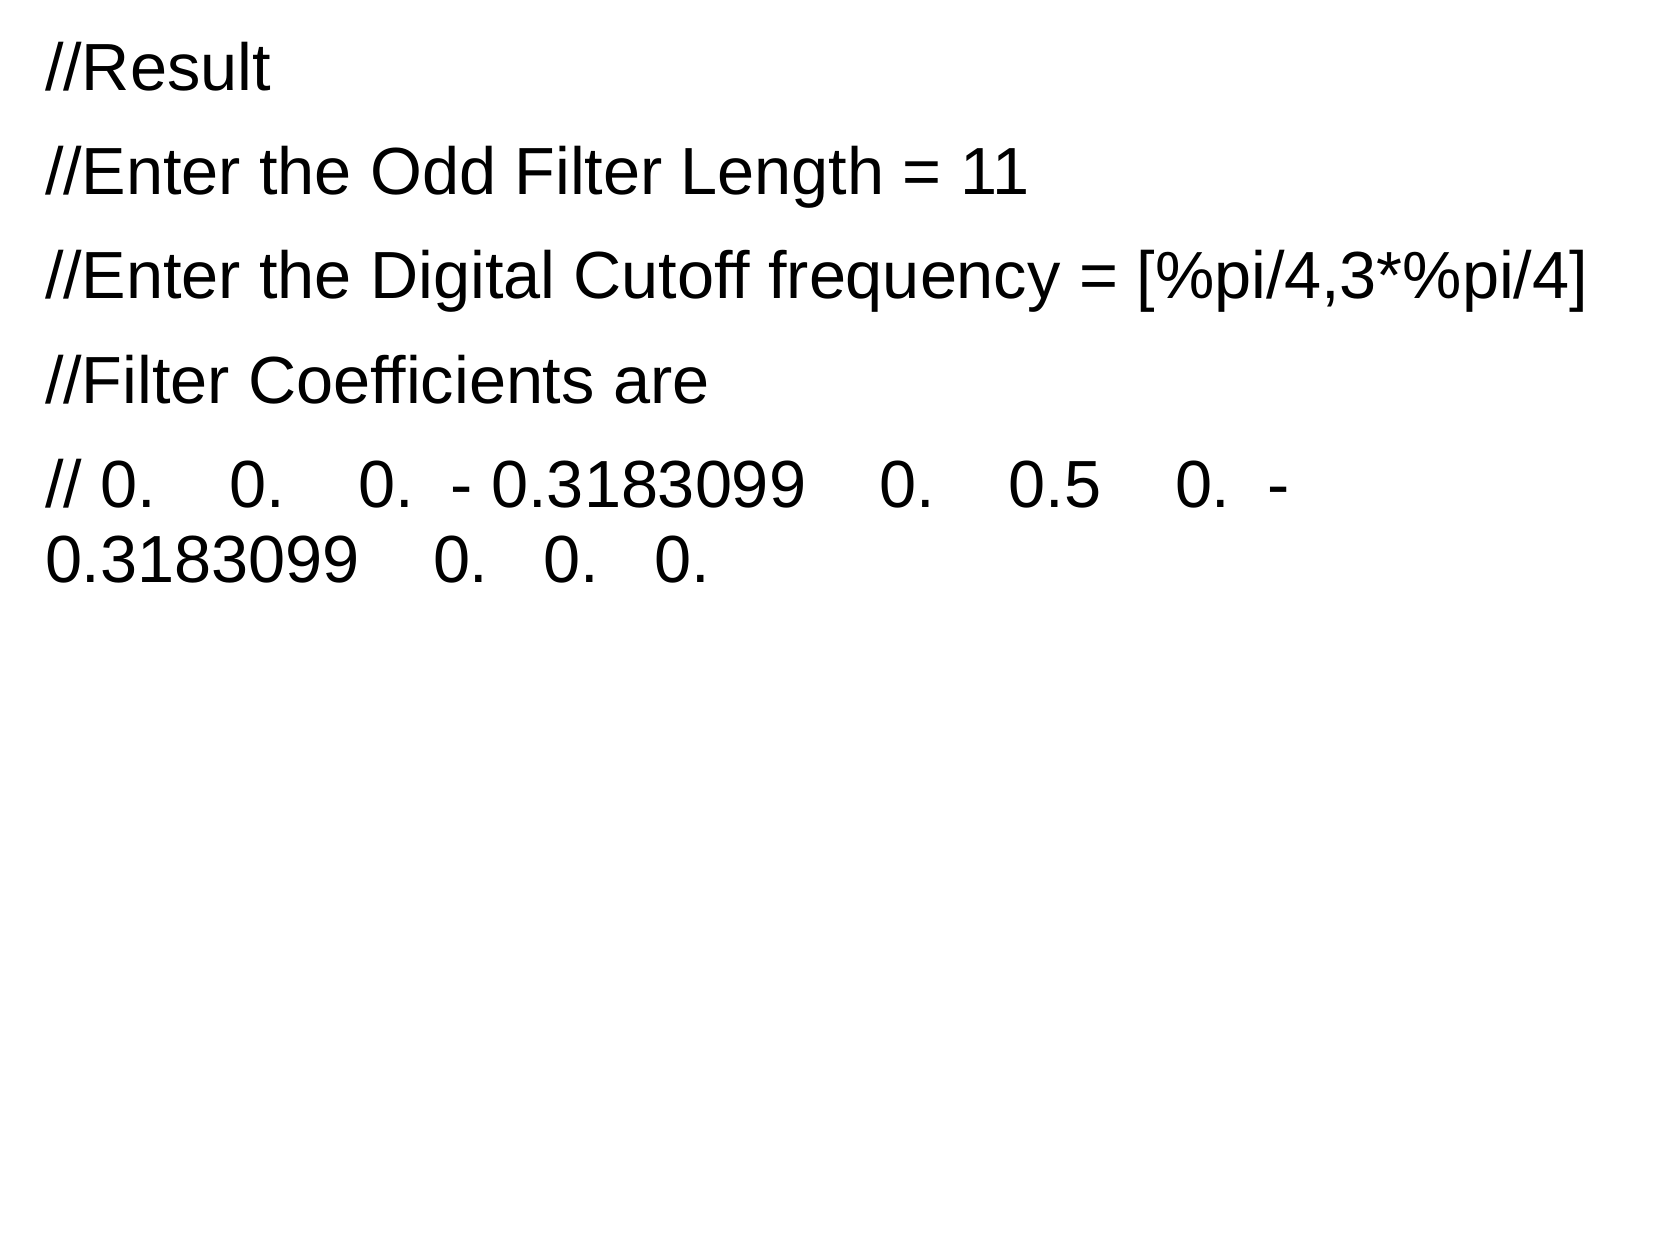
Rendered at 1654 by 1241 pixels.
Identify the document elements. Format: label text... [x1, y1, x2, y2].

list //Result //Enter the Odd Filter Length = 11 //Enter the Digital Cutoff frequency = [%pi/4,3*%pi/4] //Filter Coefficients are // 0. 0. 0. - 0.3183099 0. 0.5 0. - 0.3183099 0. 0. 0. [45, 30, 1621, 1216]
